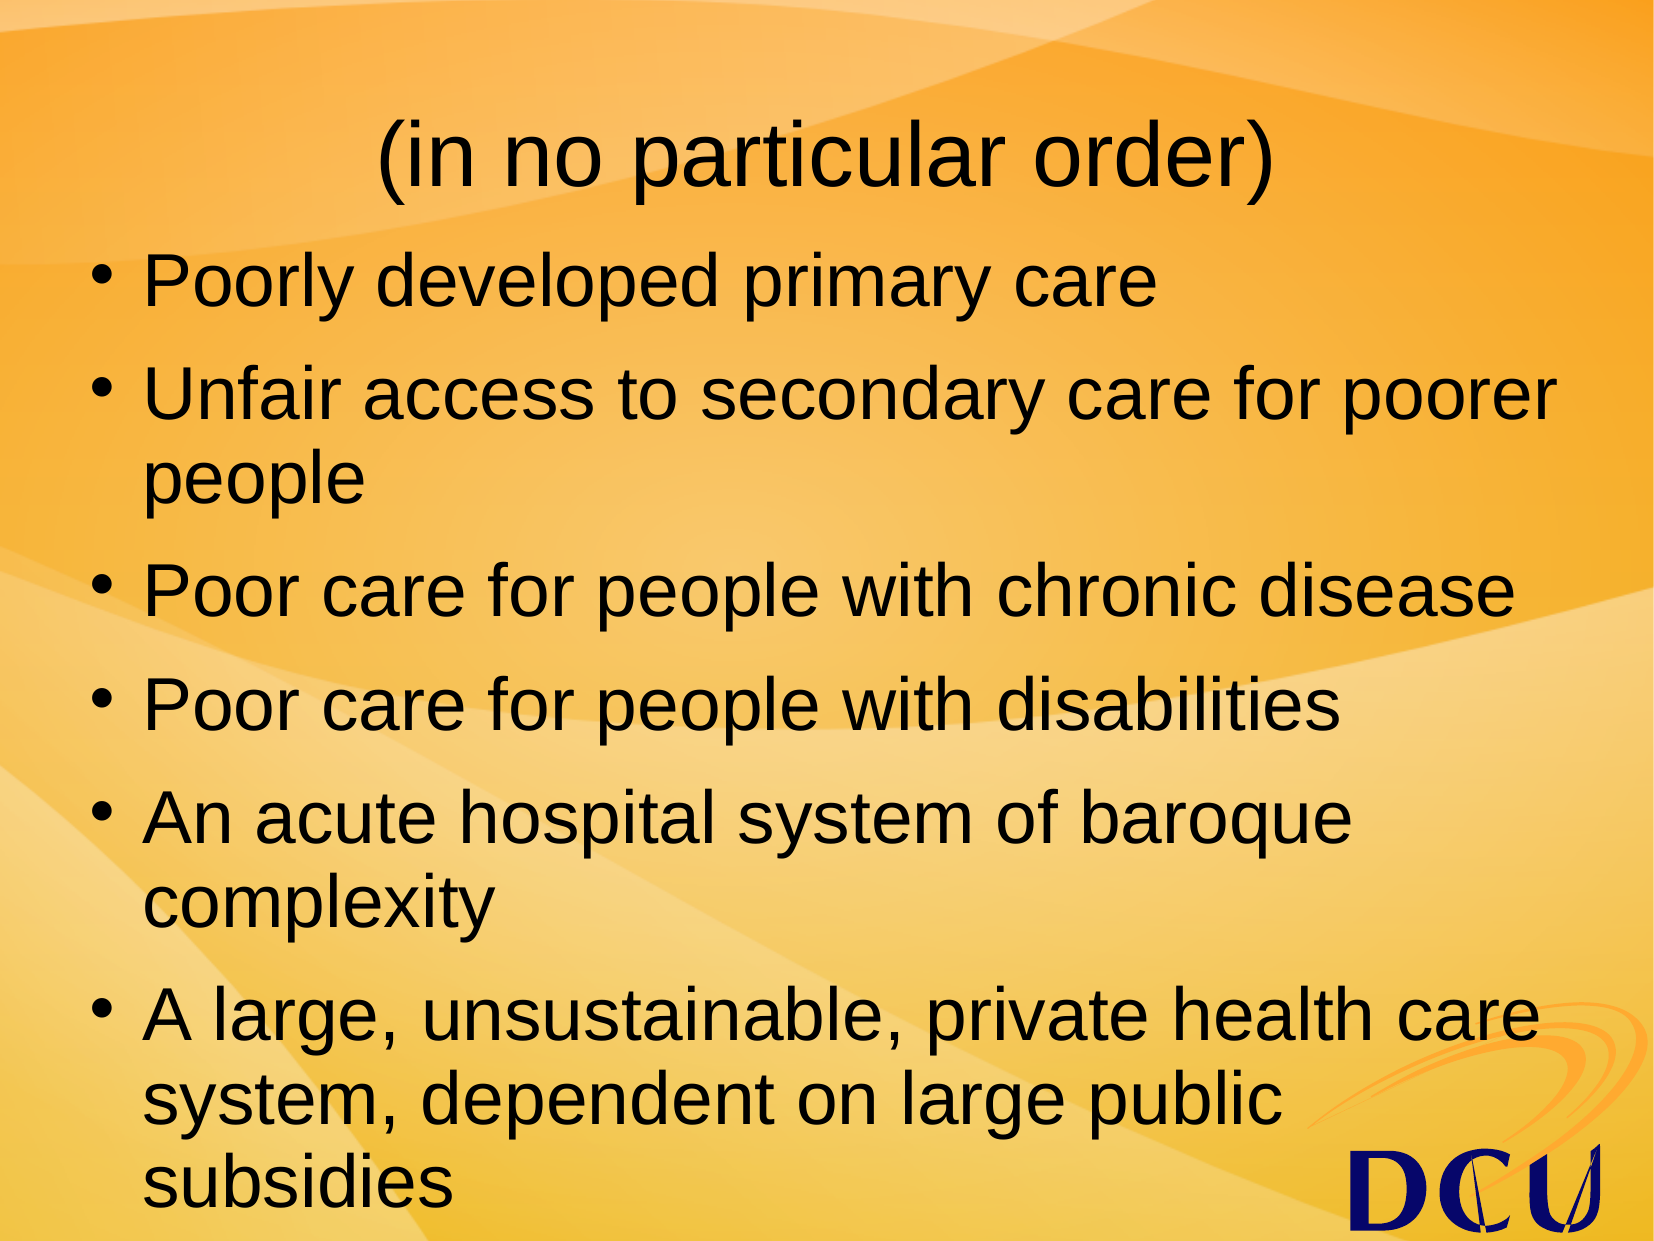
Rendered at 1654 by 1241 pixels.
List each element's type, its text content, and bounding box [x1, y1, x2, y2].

title (in no particular order) [82, 49, 1571, 257]
picture [0, 0, 1654, 1241]
list Poorly developed primary care Unfair access to secondary care for poorer people Poor care for people with chronic disease Poor care for people with disabilities An acute hospital system of baroque complexity A large, unsustainable, private health care system, dependent on large public subsidies [72, 234, 1561, 1225]
